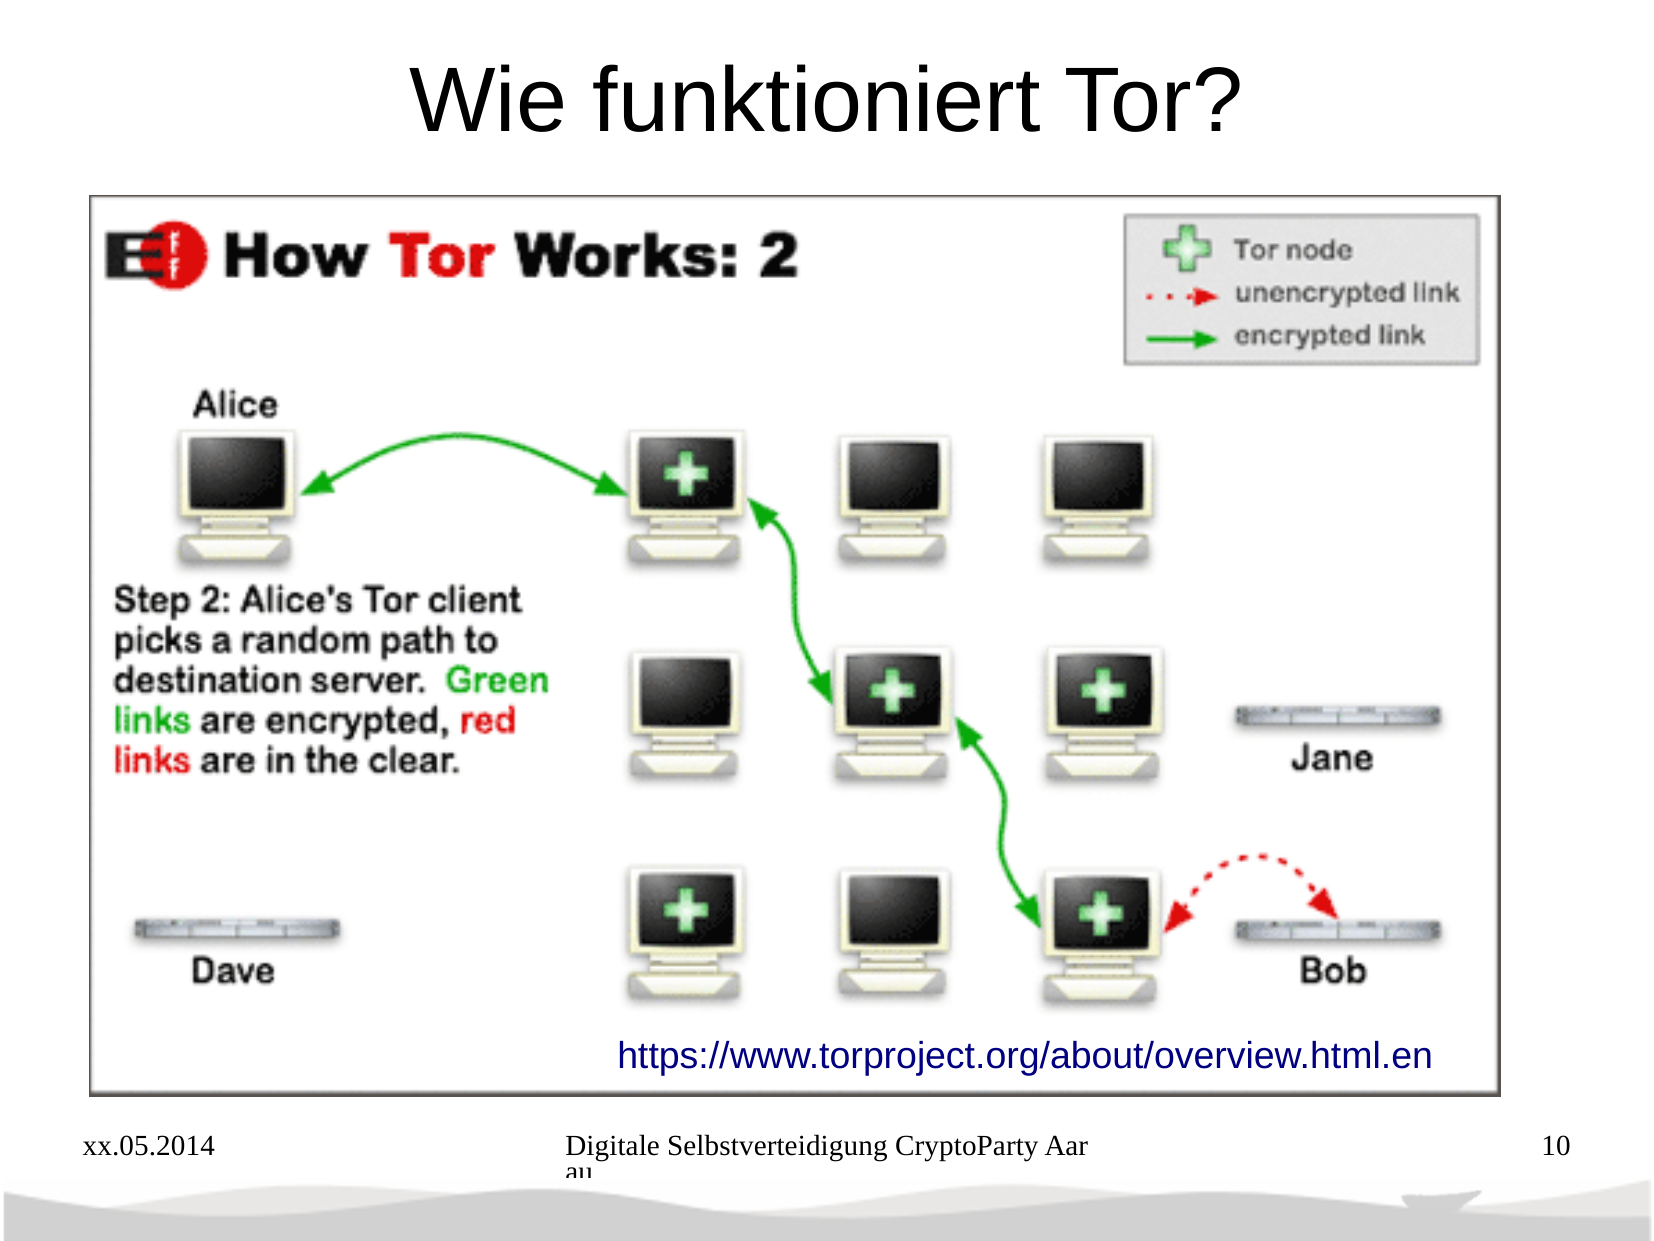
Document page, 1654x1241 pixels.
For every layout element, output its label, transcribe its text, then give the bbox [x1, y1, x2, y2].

picture [3, 1178, 1654, 1241]
picture [89, 195, 1501, 1097]
text_box https://www.torproject.org/about/overview.html.en [206, 1027, 1459, 1085]
title Wie funktioniert Tor? [82, 0, 1571, 204]
